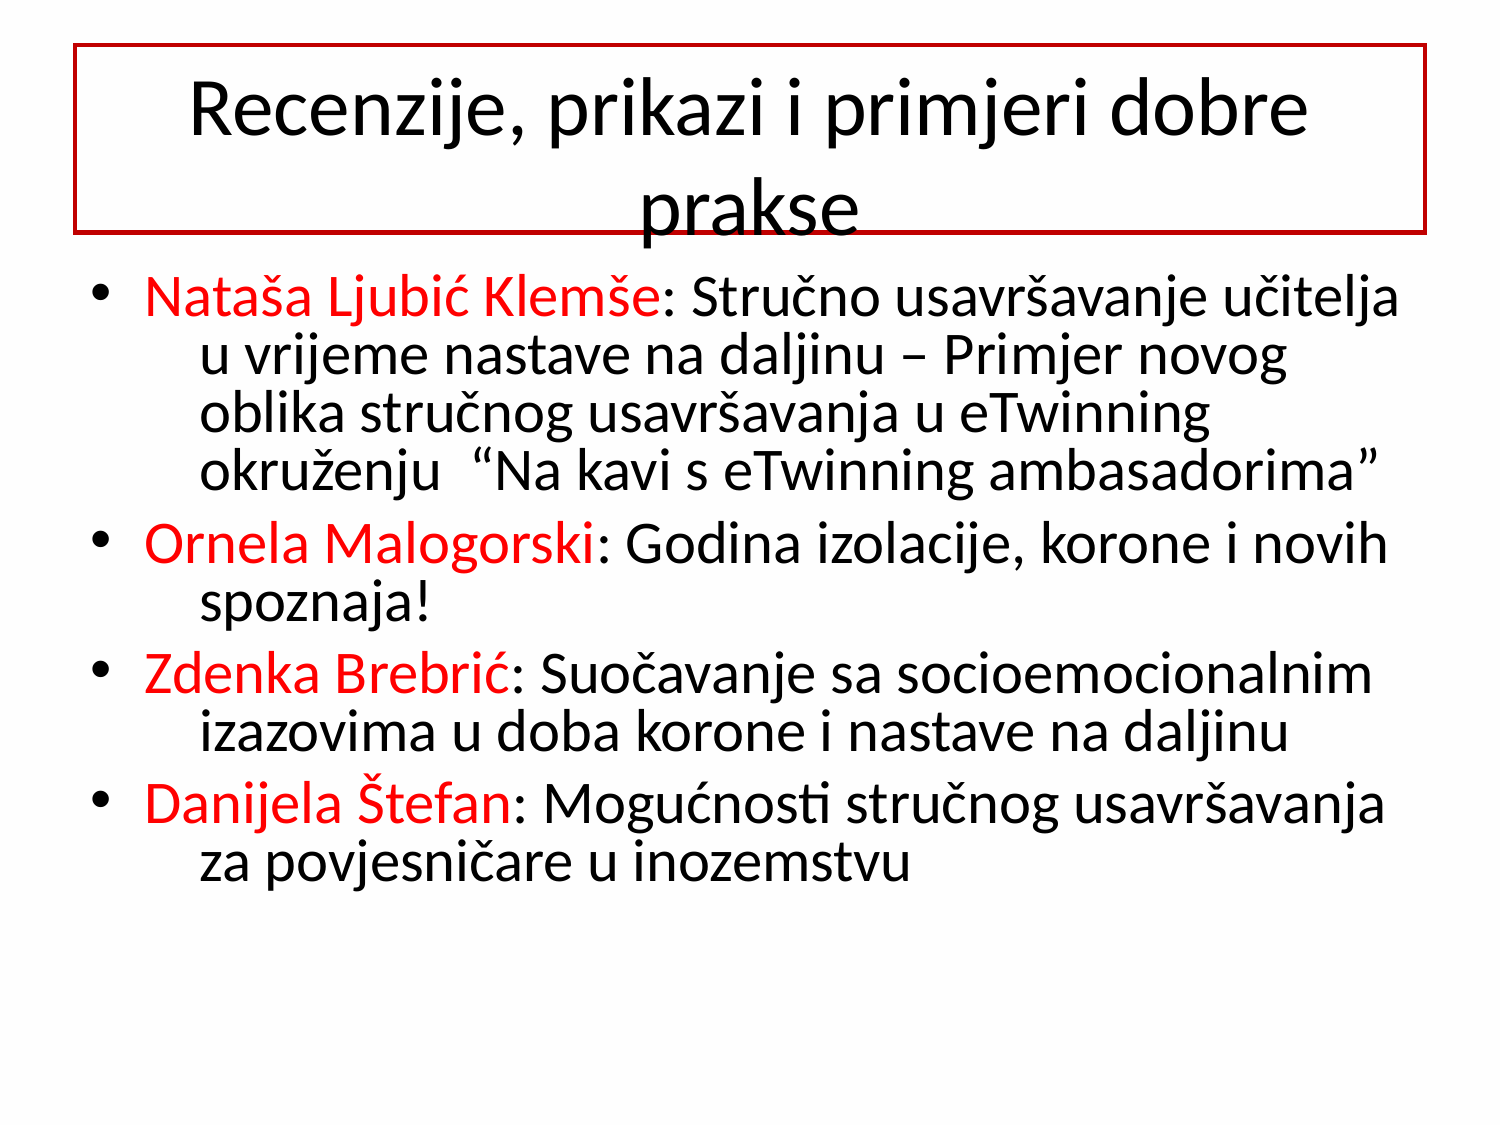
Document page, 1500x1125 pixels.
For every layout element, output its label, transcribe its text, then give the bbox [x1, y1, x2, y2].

title Recenzije, prikazi i primjeri dobre prakse [75, 45, 1426, 233]
list Nataša Ljubić Klemše: Stručno usavršavanje učitelja u vrijeme nastave na daljinu – Primjer novog oblika stručnog usavršavanja u eTwinning okruženju “Na kavi s eTwinning ambasadorima” Ornela Malogorski: Godina izolacije, korone i novih spoznaja! Zdenka Brebrić: Suočavanje sa socioemocionalnim izazovima u doba korone i nastave na daljinu Danijela Štefan: Mogućnosti stručnog usavršavanja za povjesničare u inozemstvu [75, 262, 1426, 1005]
